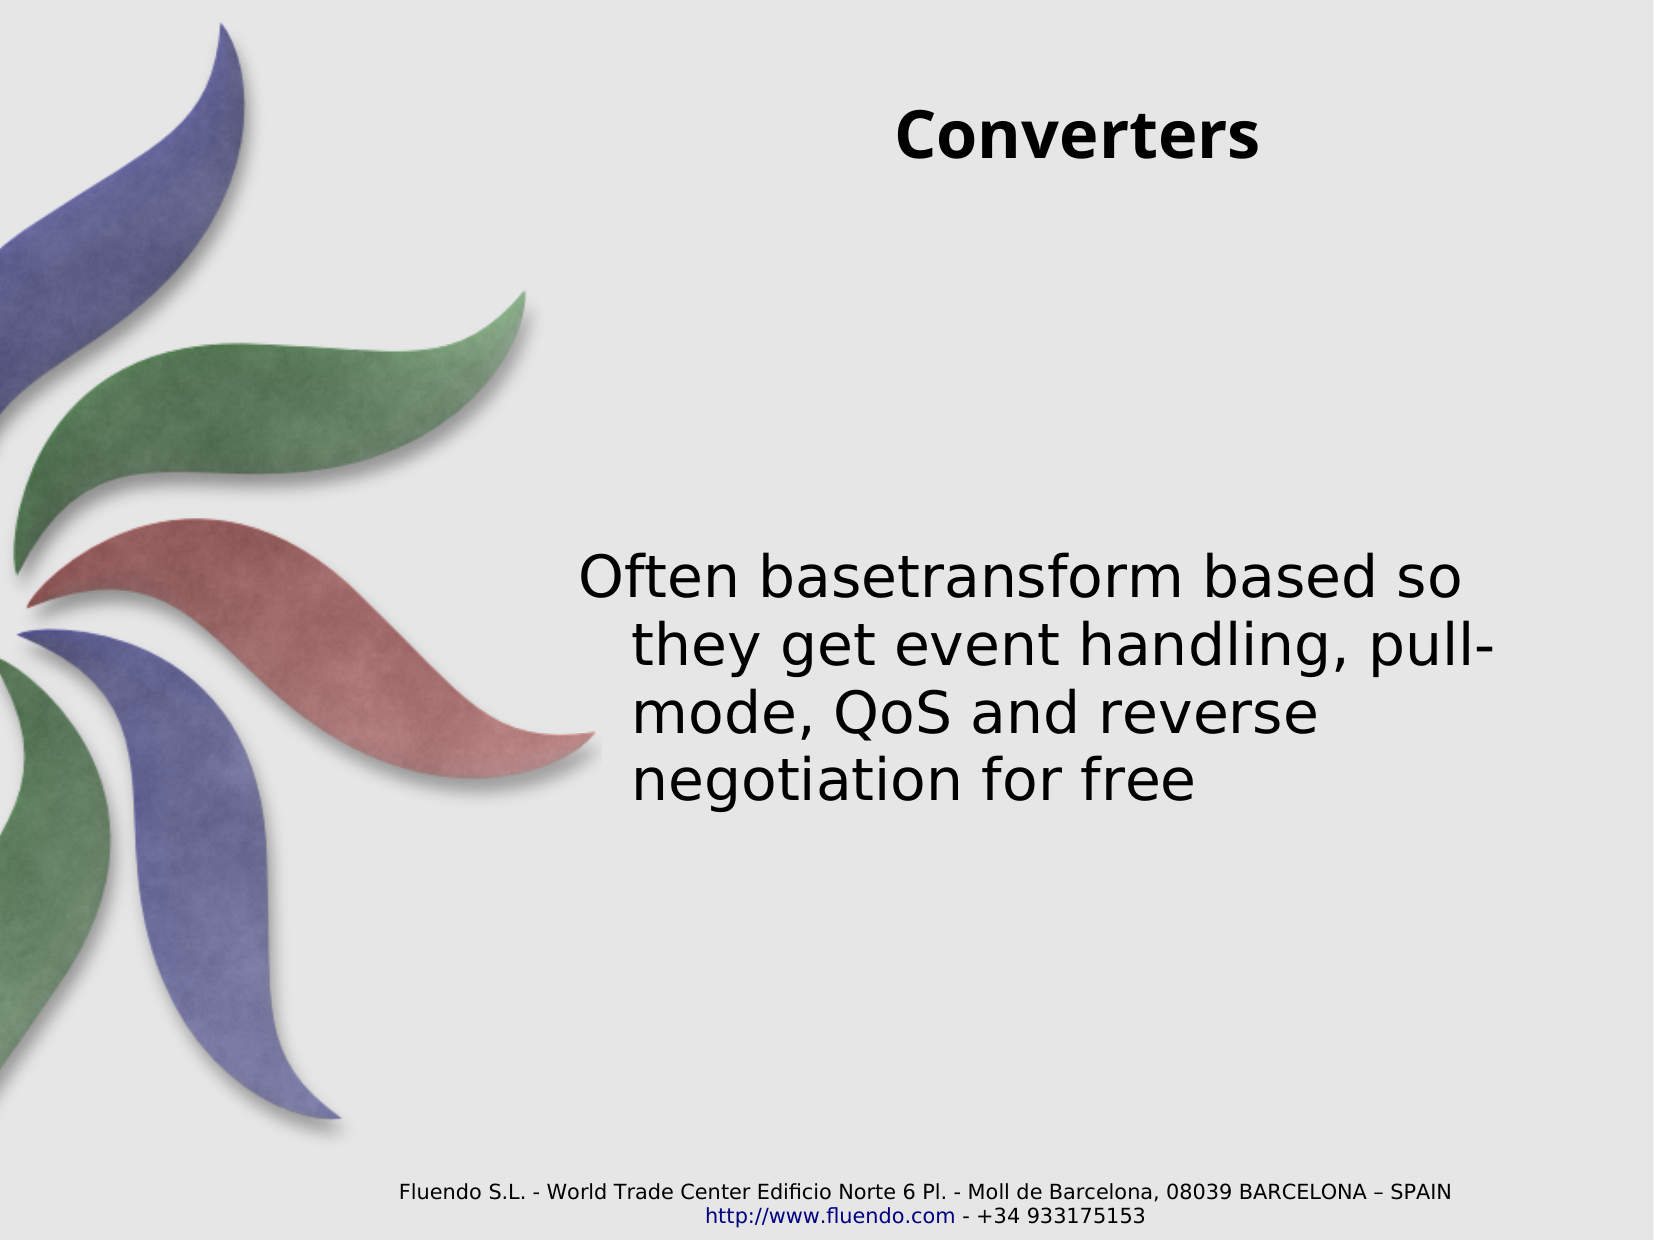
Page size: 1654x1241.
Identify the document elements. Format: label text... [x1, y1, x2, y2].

list Often basetransform based so they get event handling, pull-mode, QoS and reverse negotiation for free [561, 236, 1595, 1123]
picture [597, 1189, 602, 1198]
title Converters [561, 59, 1595, 207]
picture [0, 1, 602, 1241]
